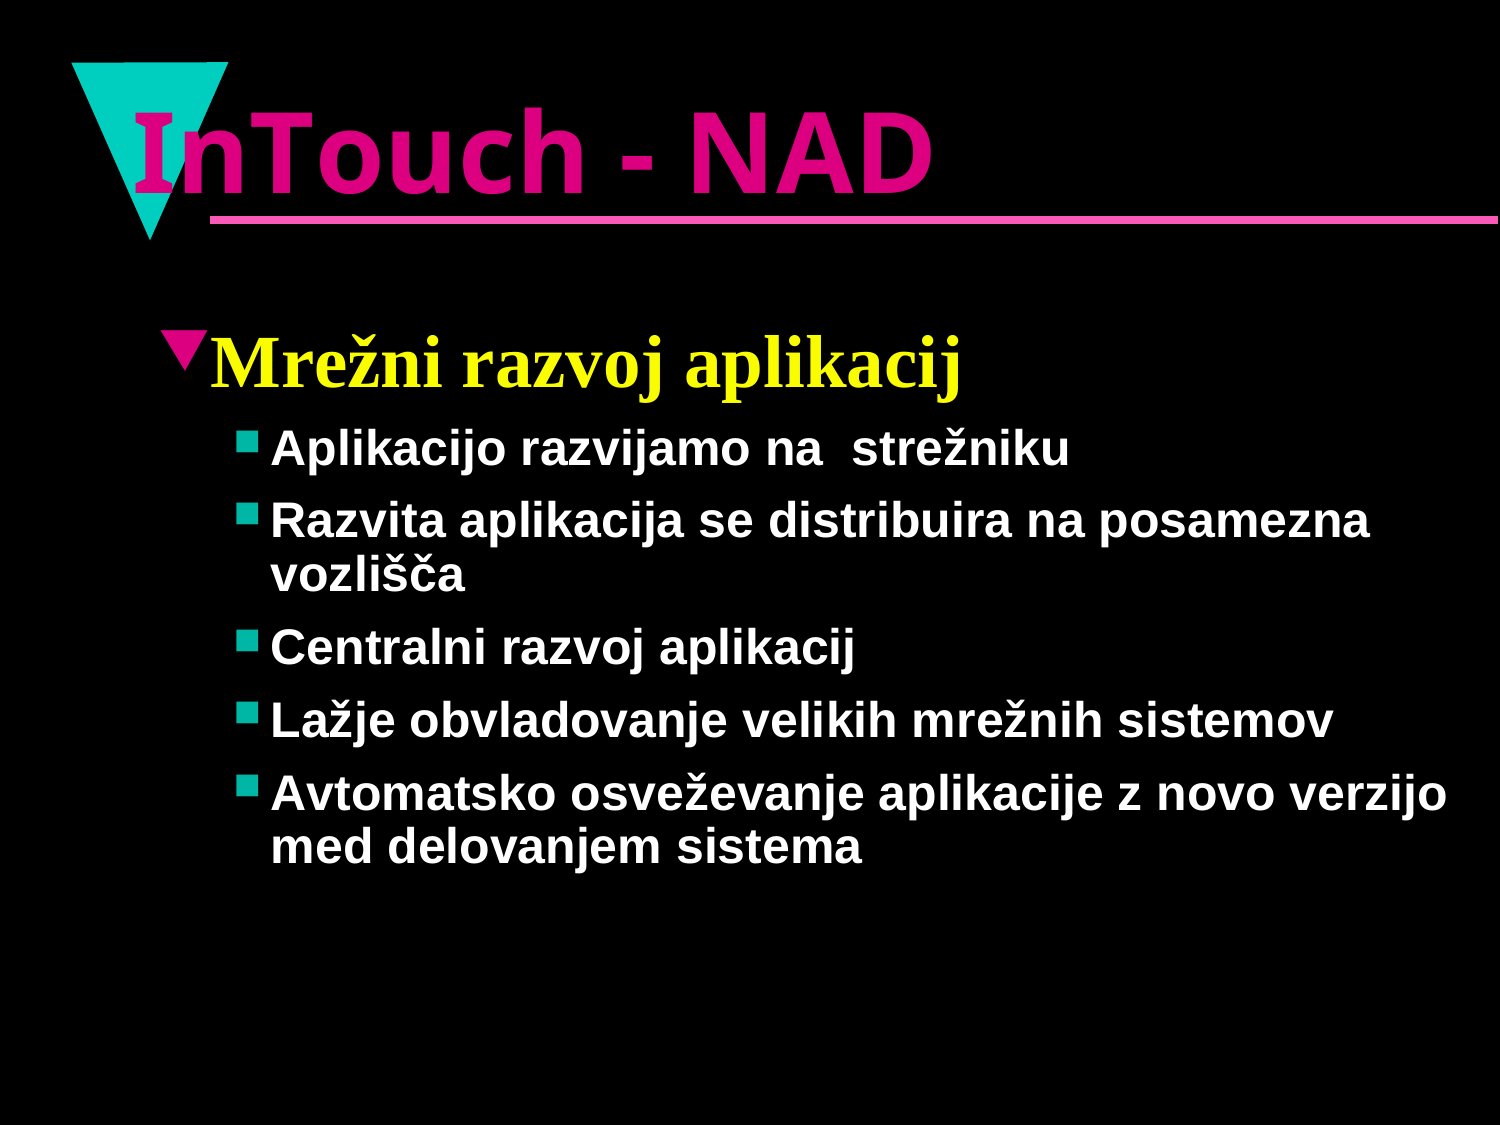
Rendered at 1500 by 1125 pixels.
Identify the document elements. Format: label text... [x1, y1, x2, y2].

list Mrežni razvoj aplikacij Aplikacijo razvijamo na strežniku Razvita aplikacija se distribuira na posamezna vozlišča Centralni razvoj aplikacij Lažje obvladovanje velikih mrežnih sistemov Avtomatsko osveževanje aplikacije z novo verzijo med delovanjem sistema [143, 314, 1500, 990]
title InTouch - NAD [117, 63, 1500, 251]
